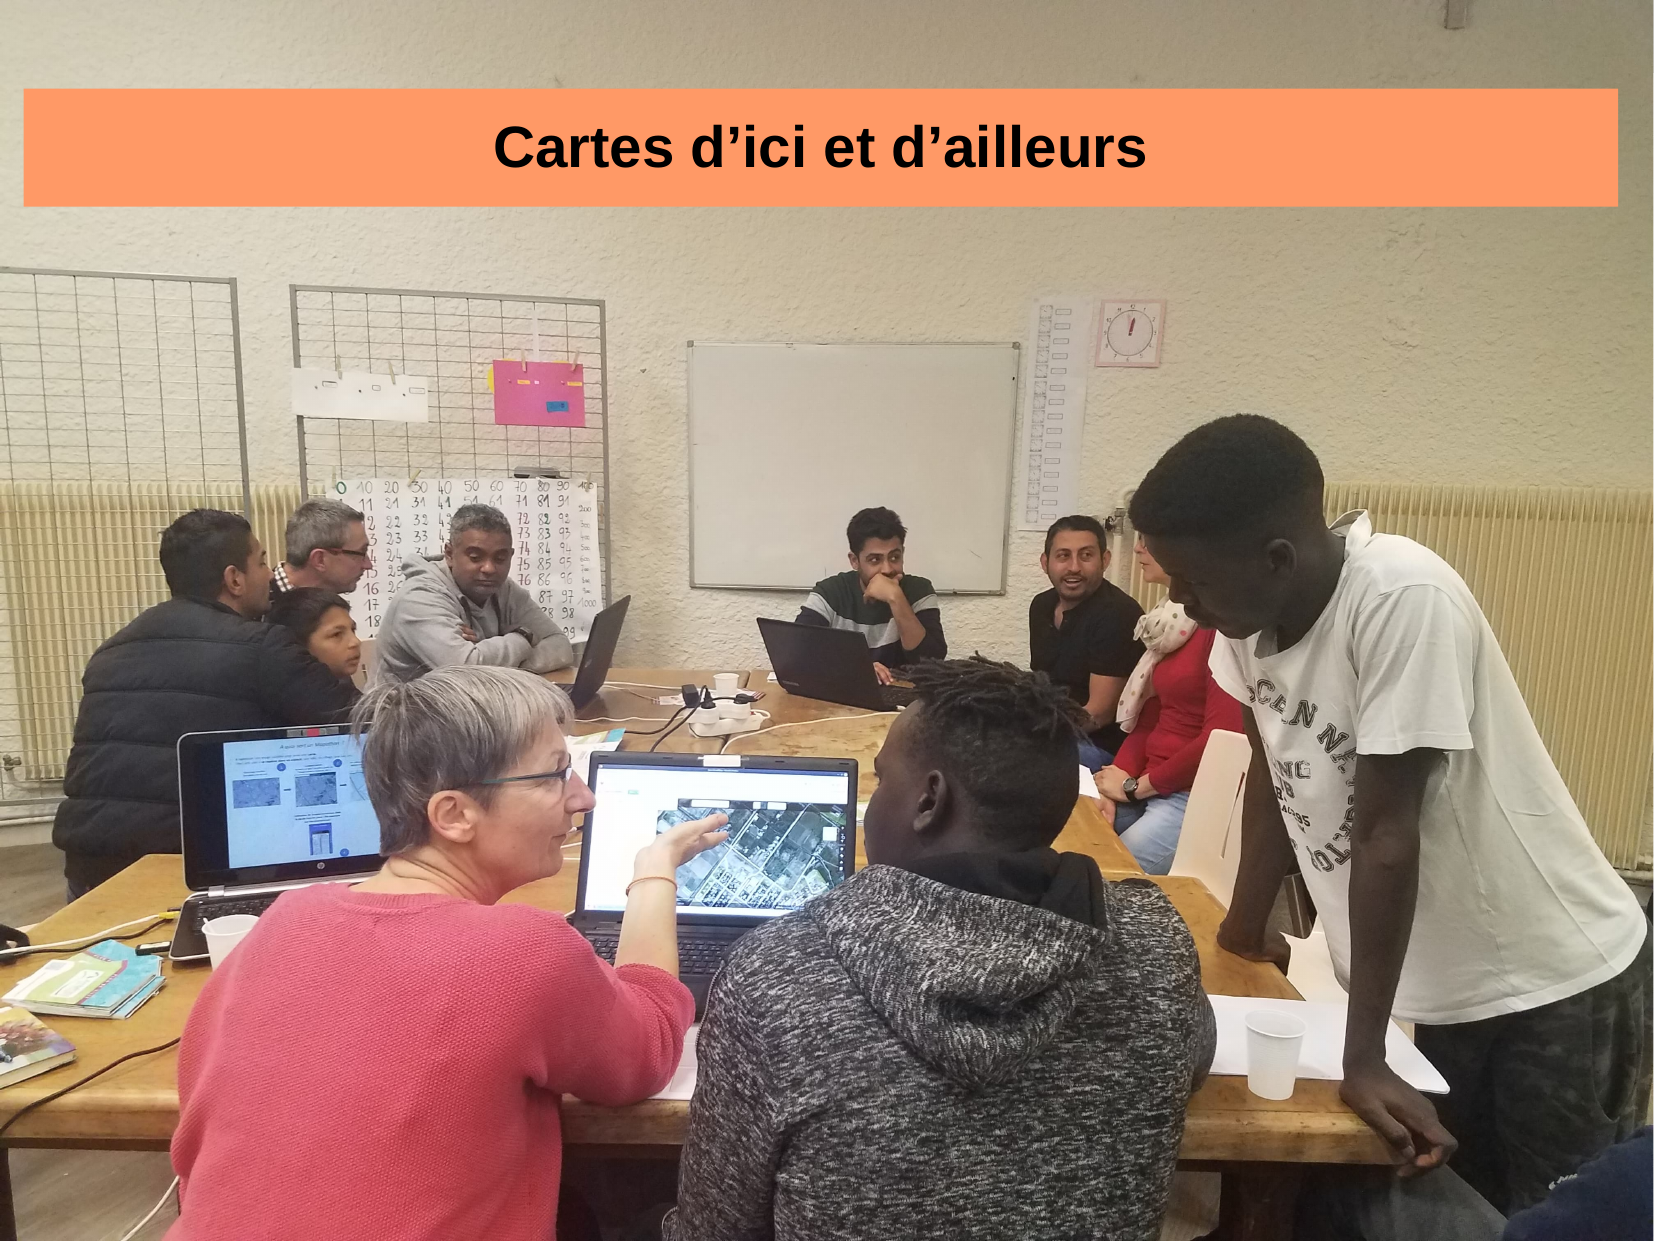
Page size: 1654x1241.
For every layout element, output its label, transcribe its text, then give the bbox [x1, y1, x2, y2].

picture [0, 0, 1654, 1241]
text_box Cartes d’ici et d’ailleurs [23, 88, 1619, 207]
